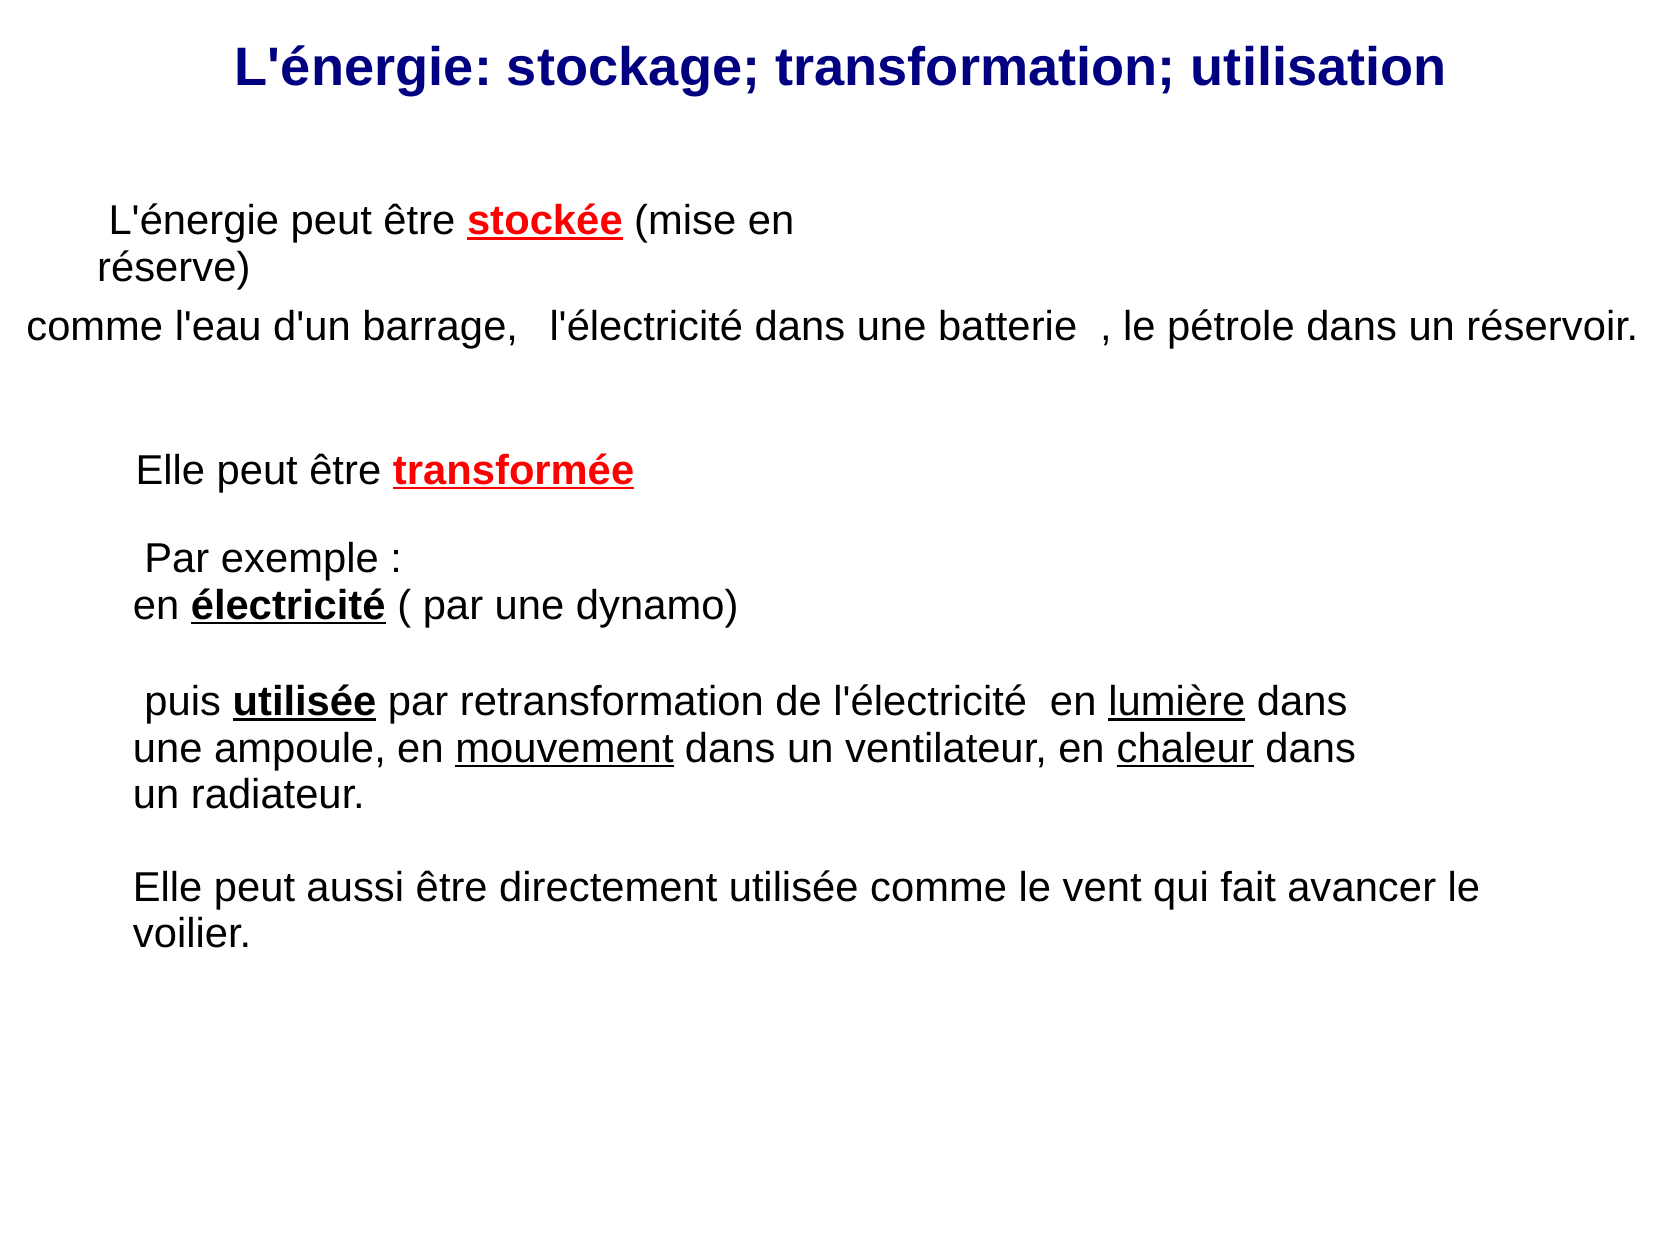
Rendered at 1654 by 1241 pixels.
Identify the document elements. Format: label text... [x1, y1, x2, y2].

text_box Par exemple : en électricité ( par une dynamo) [118, 527, 1536, 638]
text_box Elle peut aussi être directement utilisée comme le vent qui fait avancer le voilier. [118, 856, 1565, 975]
text_box l'électricité dans une batterie [523, 295, 1085, 357]
text_box Elle peut être transformée [110, 439, 827, 502]
text_box L'énergie: stockage; transformation; utilisation [177, 29, 1506, 107]
text_box L'énergie peut être stockée (mise en réserve) [82, 147, 975, 253]
text_box comme l'eau d'un barrage, [0, 295, 523, 357]
text_box puis utilisée par retransformation de l'électricité en lumière dans une ampoule, en mouvement dans un ventilateur, en chaleur dans un radiateur. [118, 670, 1418, 827]
text_box , le pétrole dans un réservoir. [1085, 295, 1654, 357]
